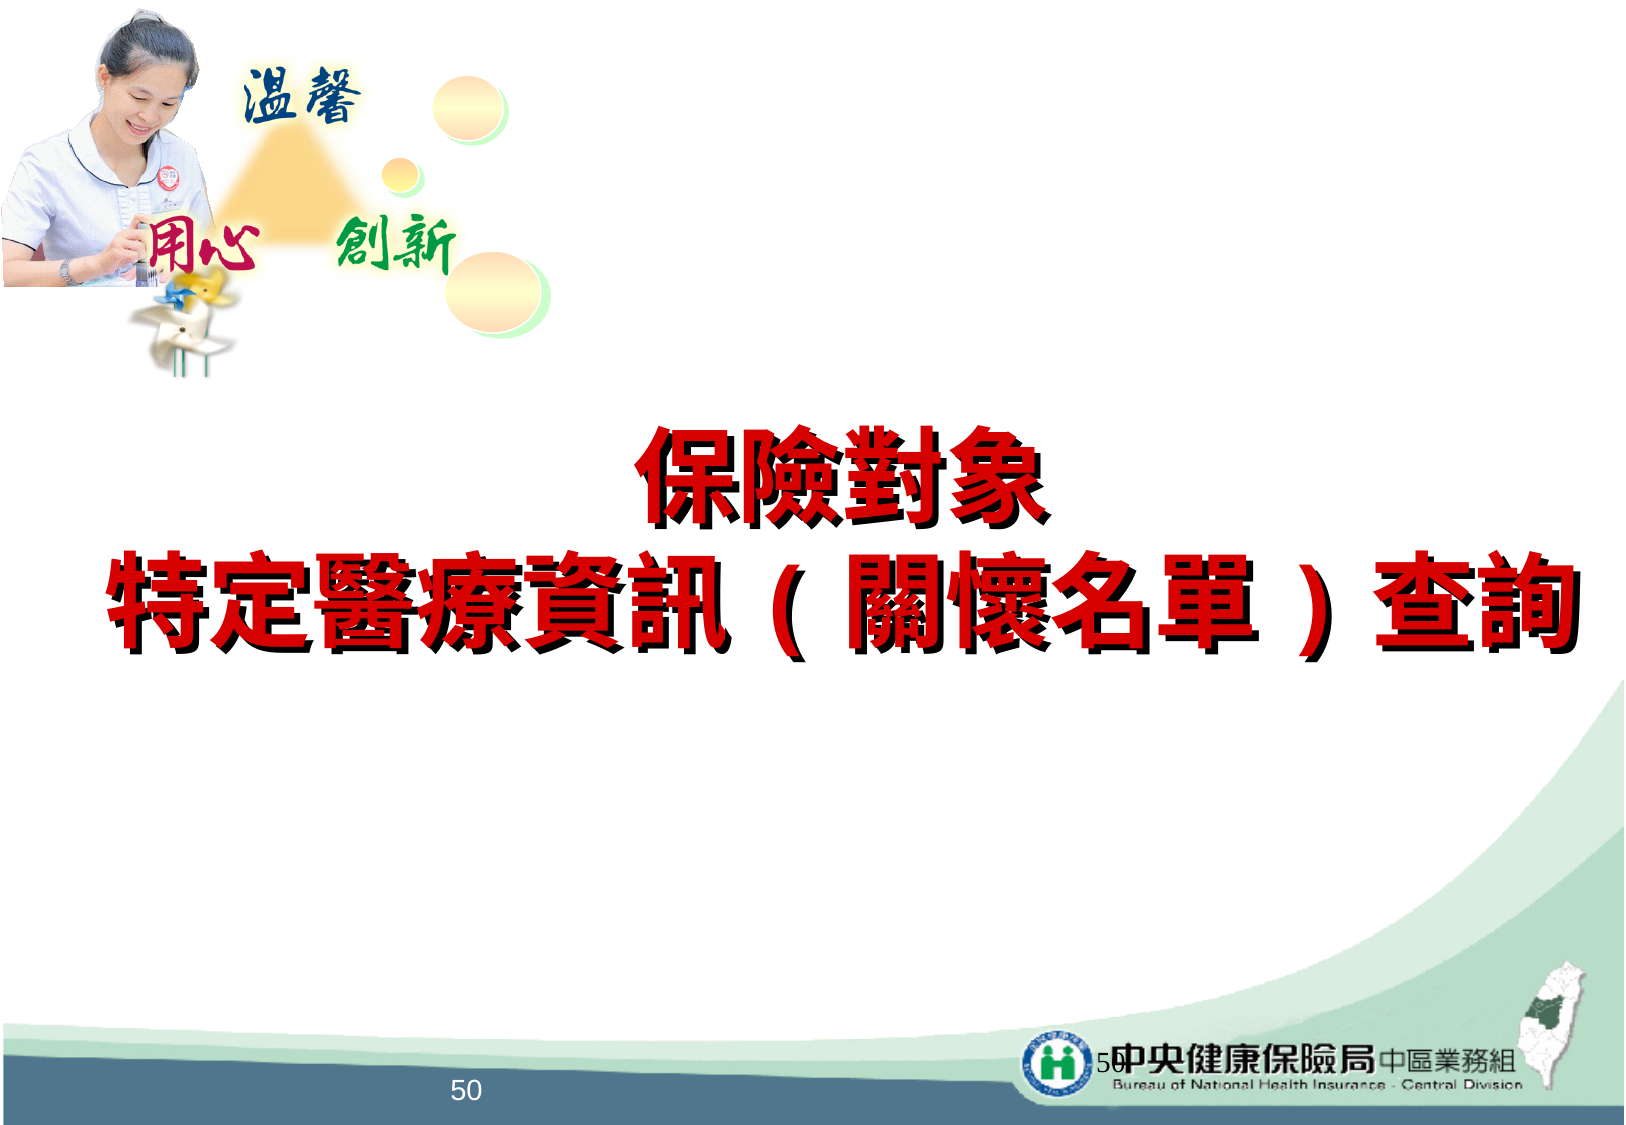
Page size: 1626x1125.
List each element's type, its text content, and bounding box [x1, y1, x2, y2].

text_box [1081, 1023, 1596, 1099]
text_box [435, 1058, 815, 1119]
title 保險對象 特定醫療資訊(關懷名單)查詢 [38, 304, 1625, 891]
